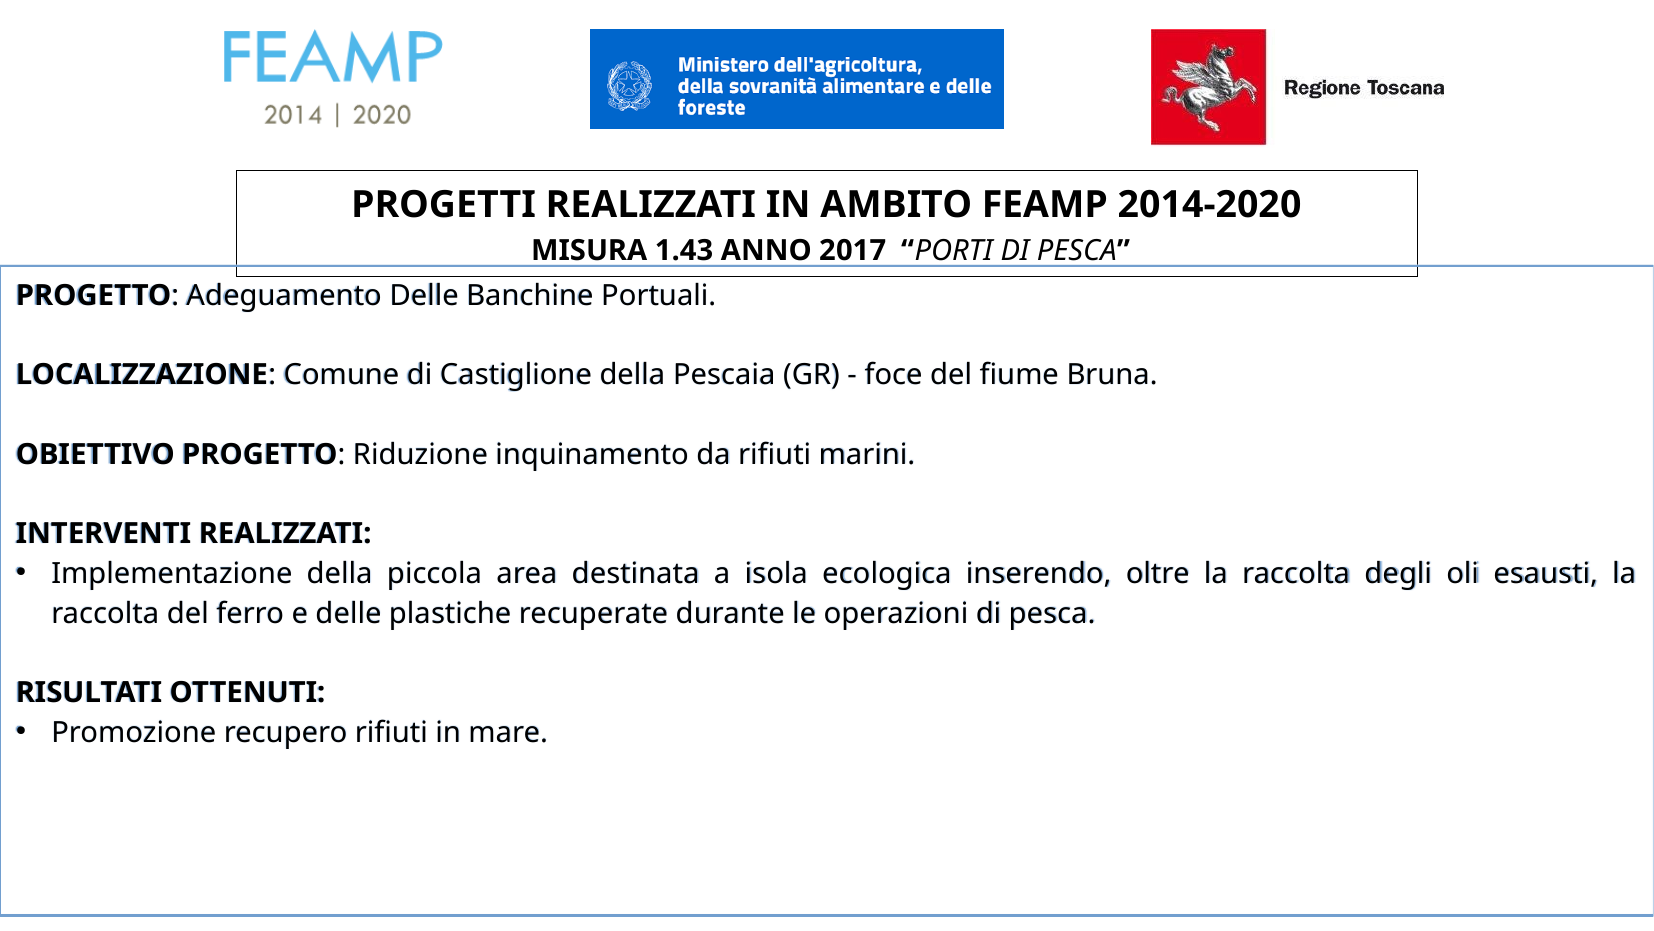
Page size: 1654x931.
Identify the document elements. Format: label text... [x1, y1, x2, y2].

picture [590, 29, 1004, 129]
text_box PROGETTO: Adeguamento Delle Banchine Portuali. LOCALIZZAZIONE: Comune di Castiglione della Pescaia (GR) - foce del fiume Bruna. OBIETTIVO PROGETTO: Riduzione inquinamento da rifiuti marini. INTERVENTI REALIZZATI: Implementazione della piccola area destinata a isola ecologica inserendo, oltre la raccolta degli oli esausti, la raccolta del ferro e delle plastiche recuperate durante le operazioni di pesca. RISULTATI OTTENUTI: Promozione recupero rifiuti in mare. [0, 265, 1654, 916]
text_box PROGETTI REALIZZATI IN AMBITO FEAMP 2014-2020 MISURA 1.43 ANNO 2017 “PORTI DI PESCA” [236, 170, 1418, 264]
picture [224, 29, 443, 128]
picture [1151, 29, 1452, 148]
